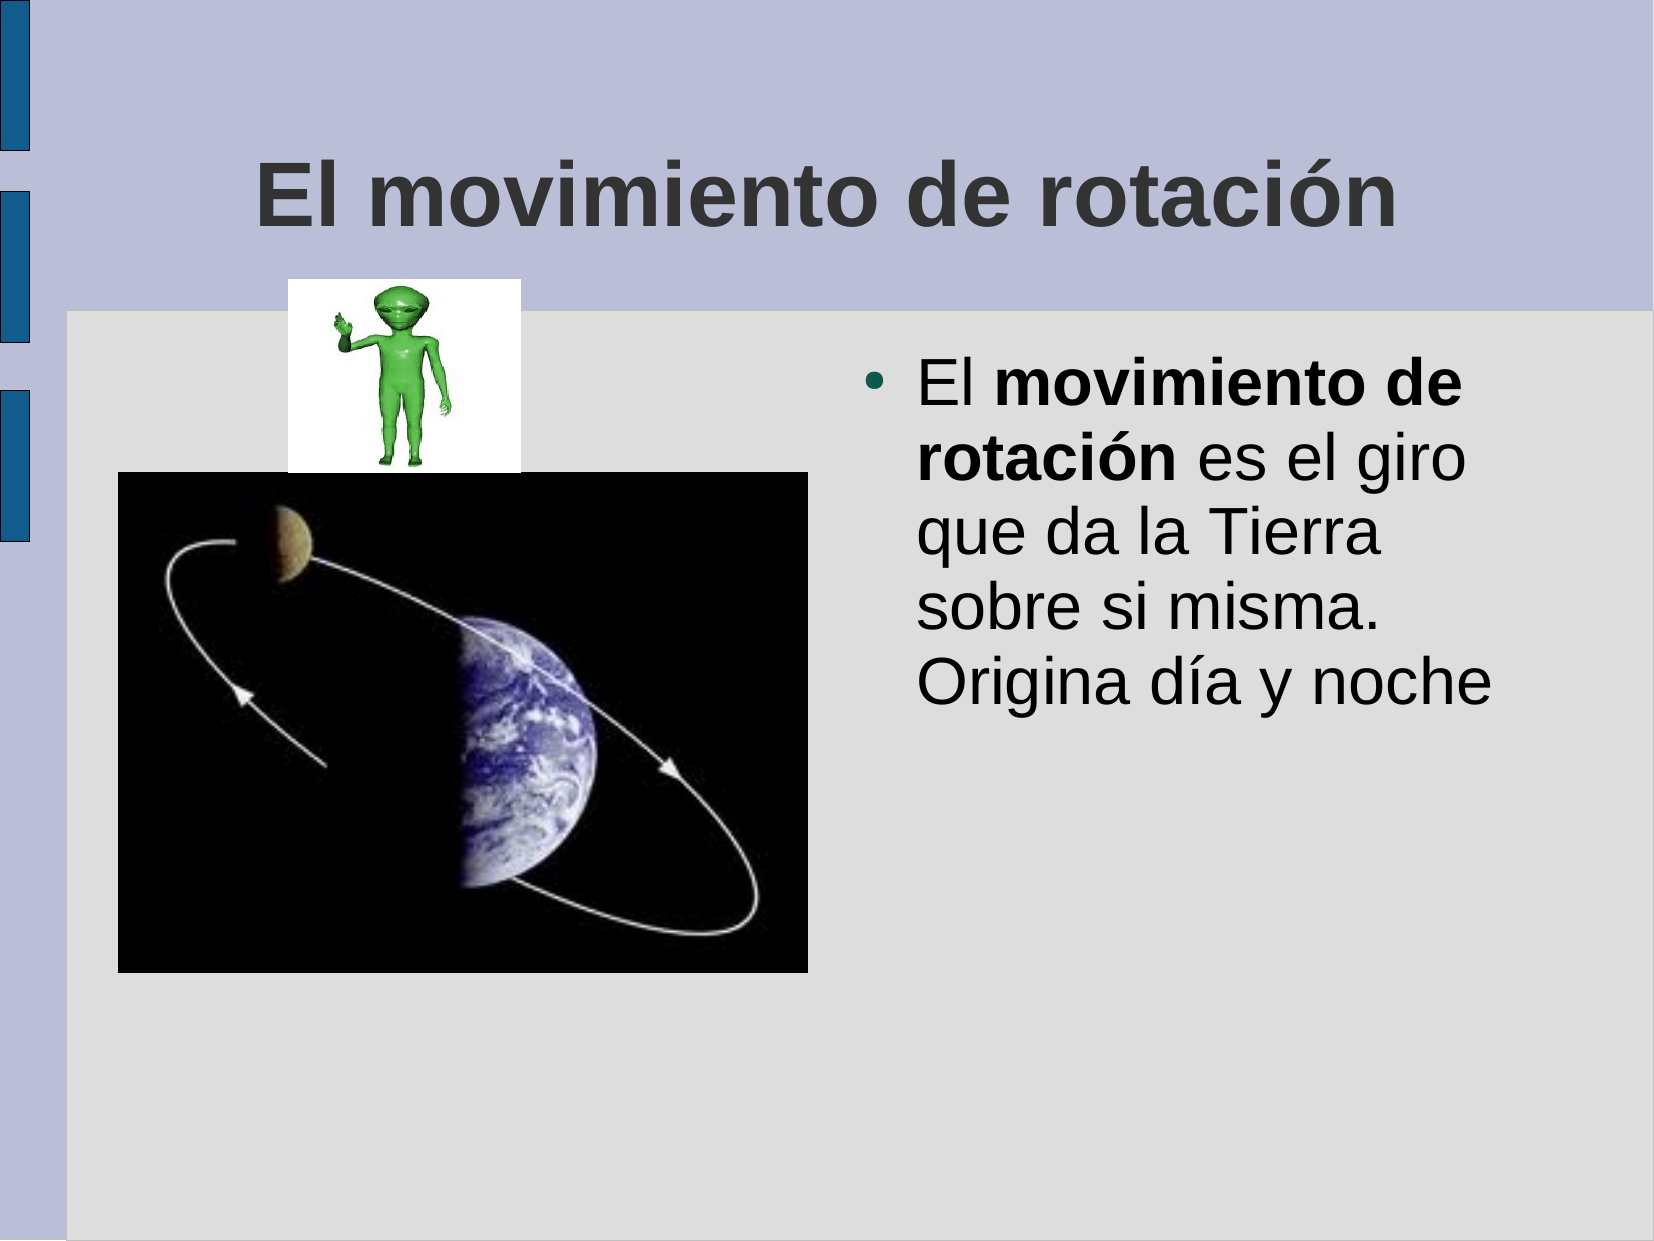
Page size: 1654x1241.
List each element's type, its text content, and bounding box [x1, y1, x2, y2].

picture [118, 279, 808, 973]
title El movimiento de rotación [121, 98, 1534, 291]
list El movimiento de rotación es el giro que da la Tierra sobre si misma. Origina día y noche [845, 344, 1535, 1149]
